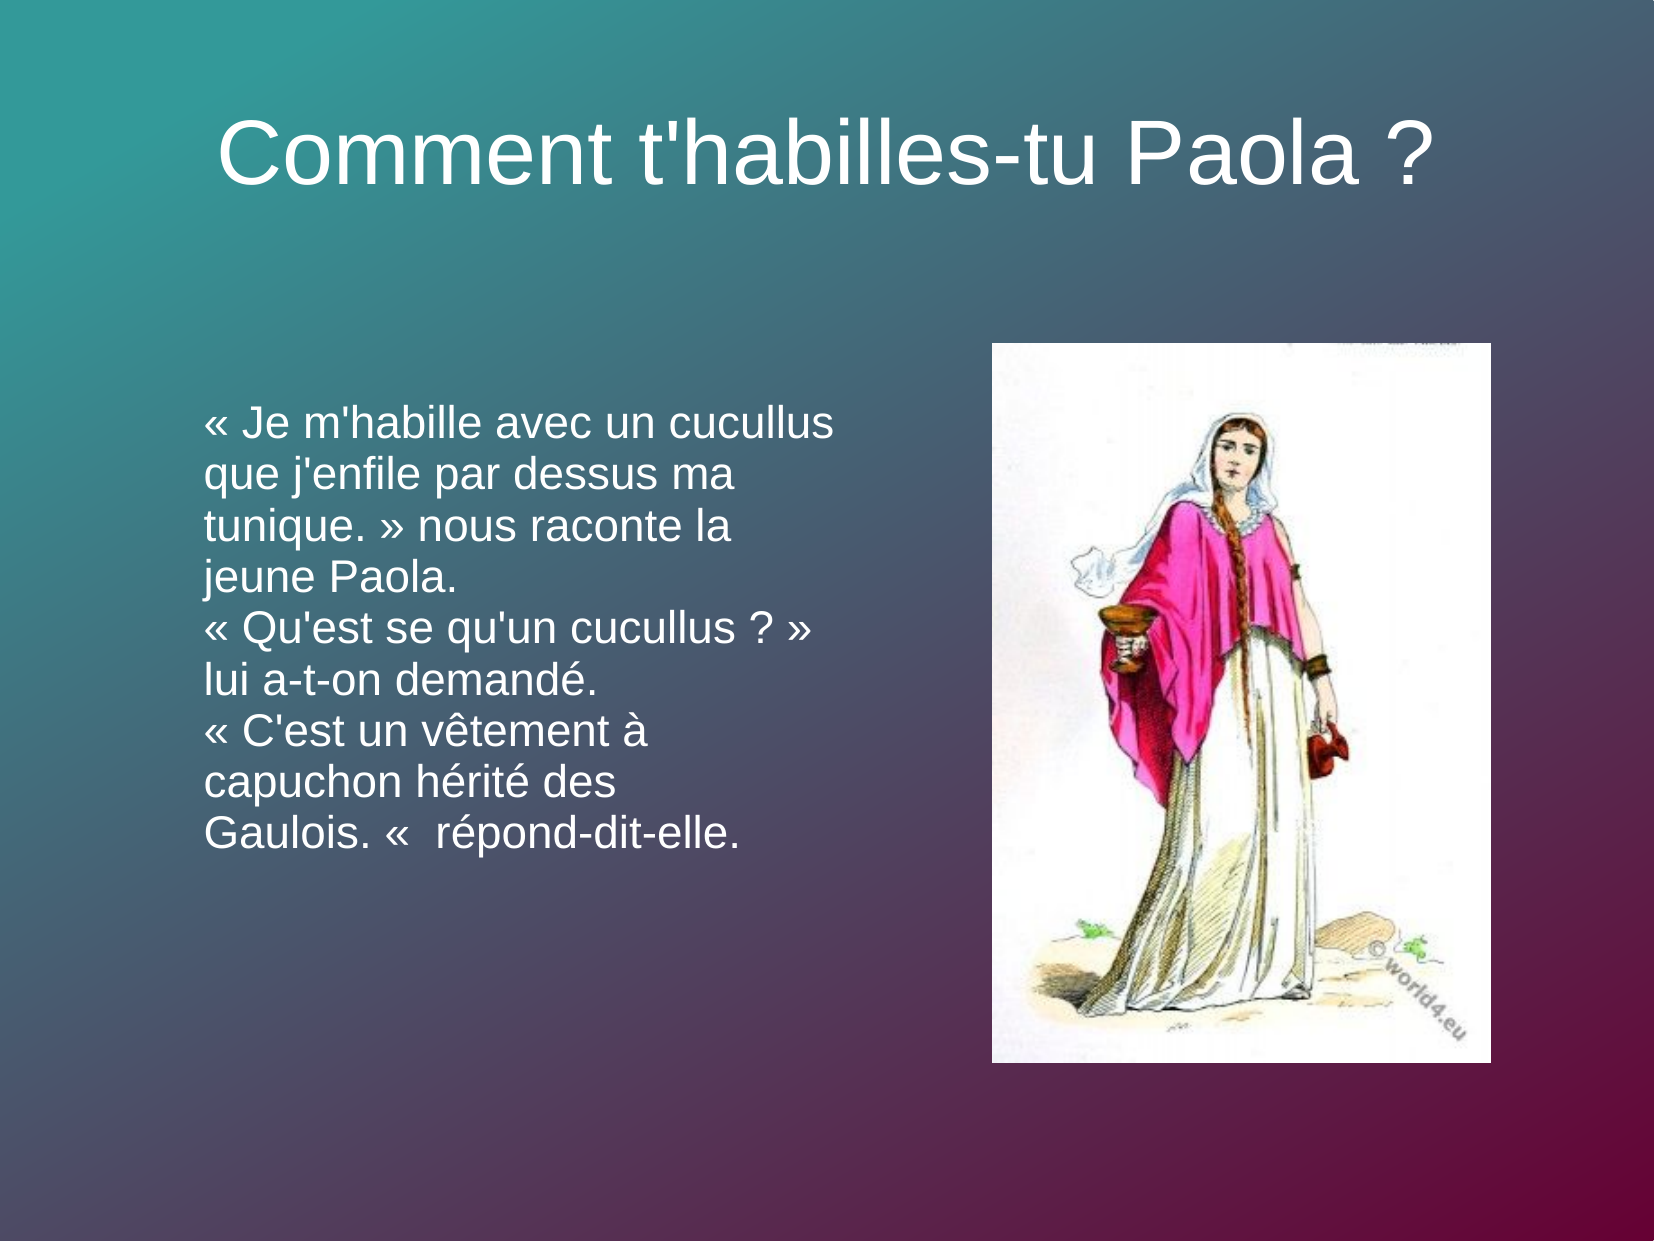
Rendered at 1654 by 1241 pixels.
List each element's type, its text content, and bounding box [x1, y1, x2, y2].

title Comment t'habilles-tu Paola ? [82, 49, 1571, 257]
text_box « Je m'habille avec un cucullus que j'enfile par dessus ma tunique. » nous raconte la jeune Paola. « Qu'est se qu'un cucullus ? » lui a-t-on demandé. « C'est un vêtement à capuchon hérité des Gaulois. « répond-dit-elle. [188, 389, 851, 866]
picture [992, 343, 1491, 1063]
